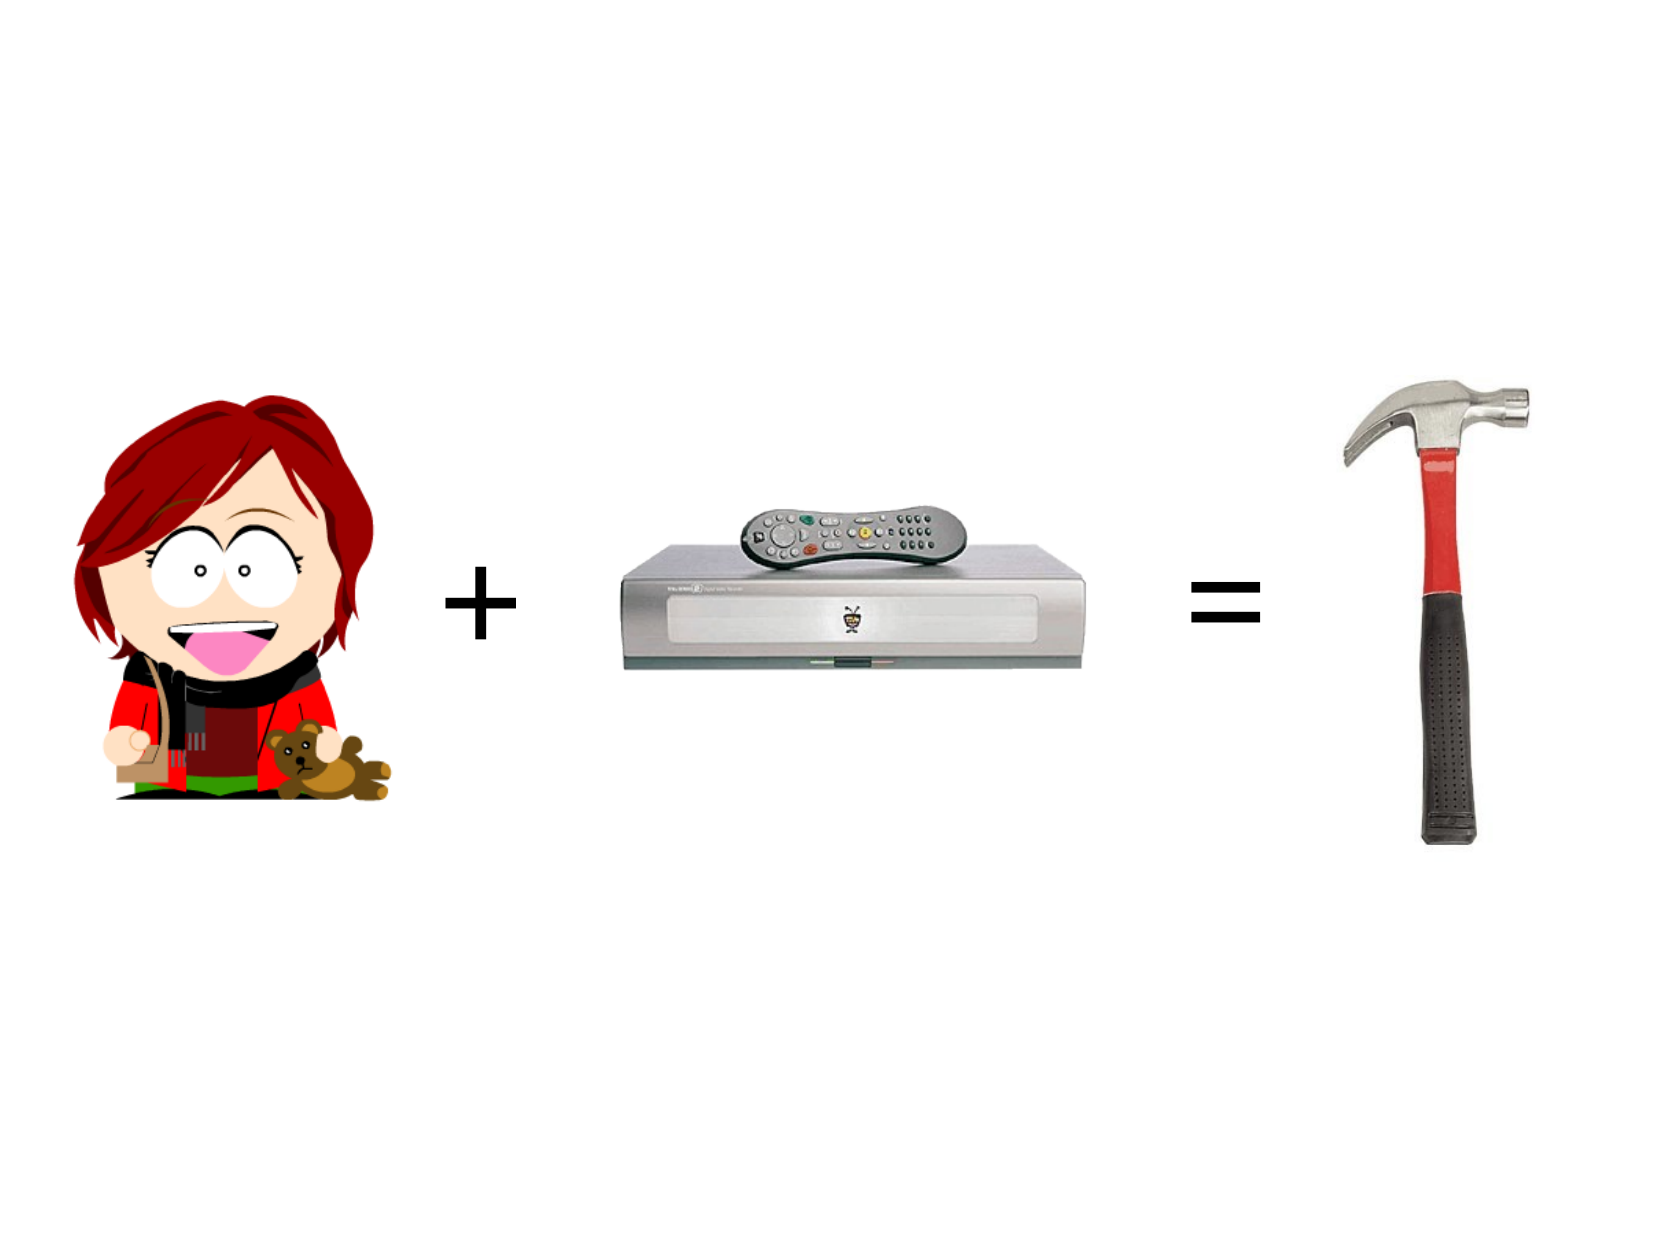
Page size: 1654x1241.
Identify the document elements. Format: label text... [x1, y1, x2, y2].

picture [618, 412, 1088, 765]
text_box = [1169, 487, 1276, 712]
picture [1200, 375, 1654, 862]
text_box + [423, 488, 526, 713]
picture [52, 375, 417, 826]
